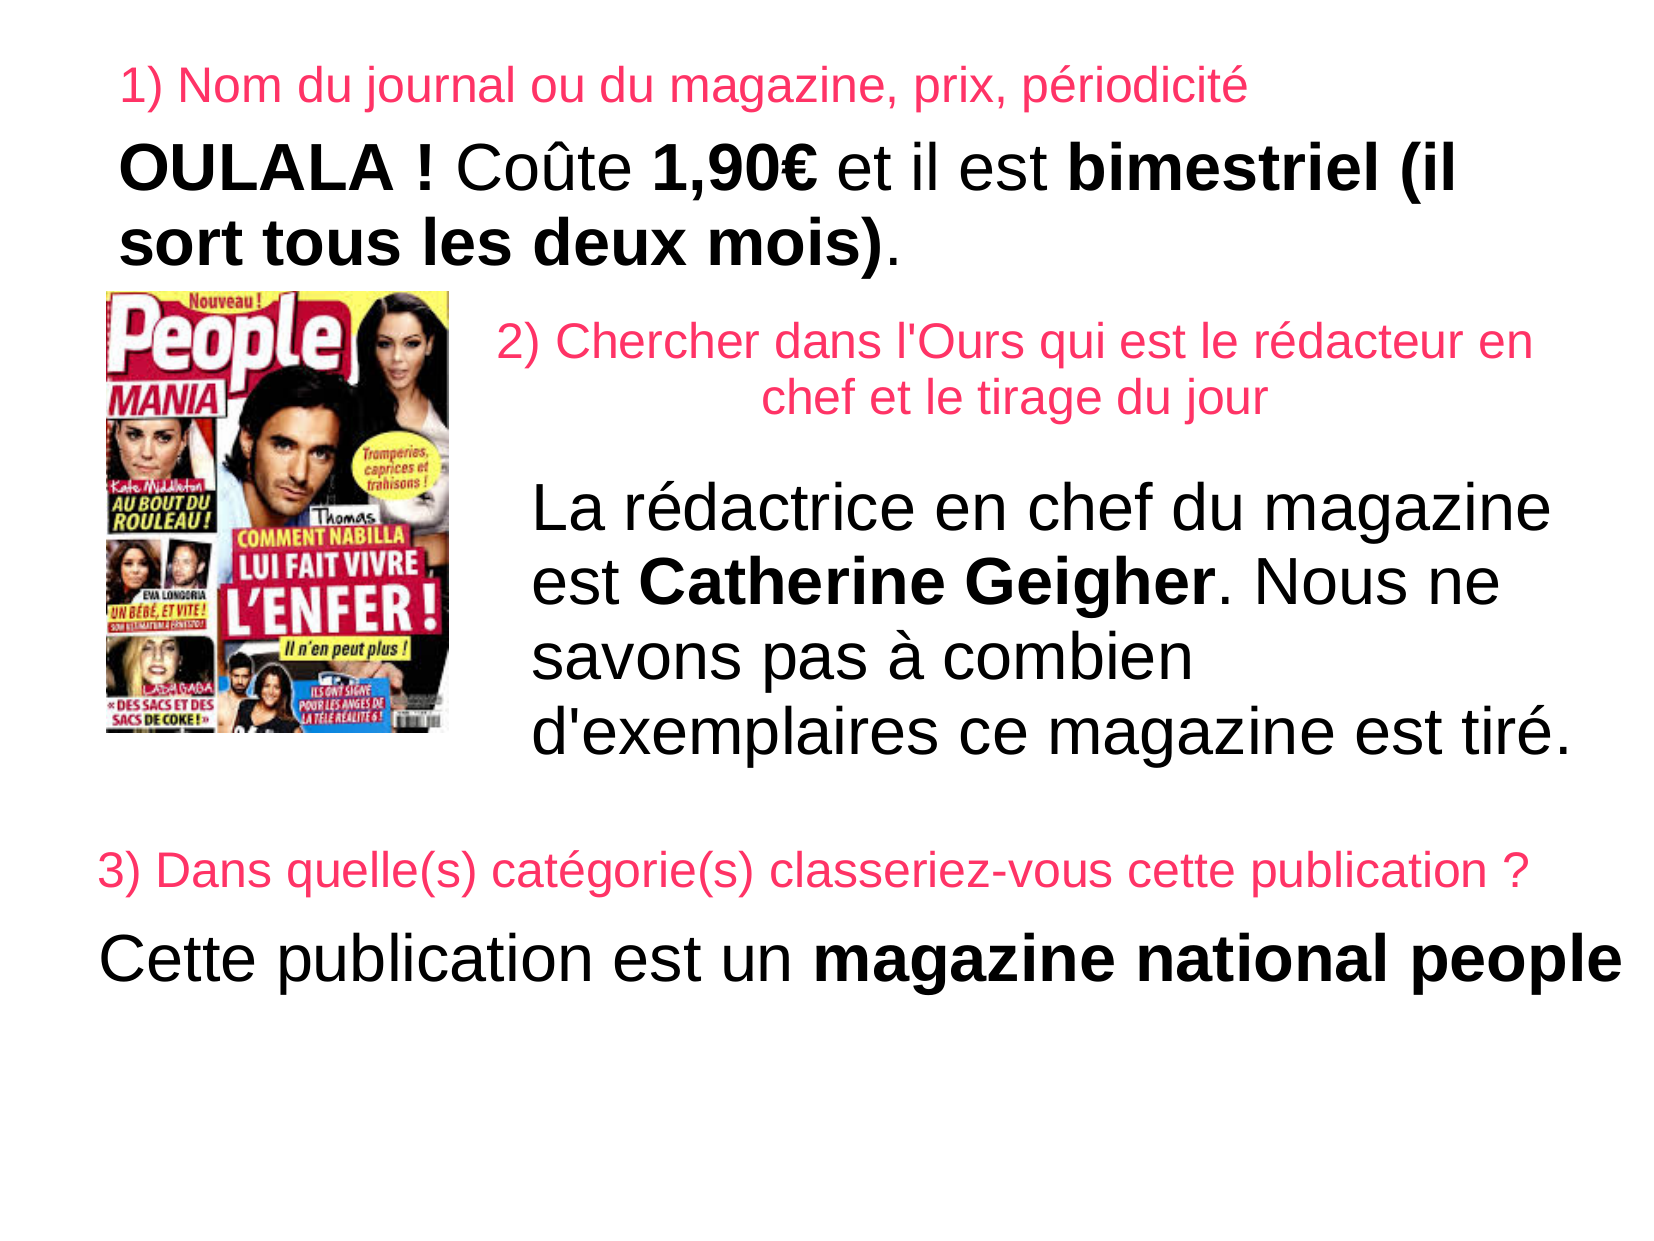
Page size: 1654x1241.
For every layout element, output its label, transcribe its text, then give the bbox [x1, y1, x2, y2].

text_box 3) Dans quelle(s) catégorie(s) classeriez-vous cette publication ? [82, 841, 1546, 898]
title 1) Nom du journal ou du magazine, prix, périodicité [0, 0, 1430, 189]
title 2) Chercher dans l'Ours qui est le rédacteur en chef et le tirage du jour [496, 265, 1536, 469]
picture [106, 291, 449, 733]
list OULALA ! Coûte 1,90€ et il est bimestriel (il sort tous les deux mois). [47, 129, 1536, 377]
text_box Cette publication est un magazine national people [27, 921, 1654, 1011]
text_box La rédactrice en chef du magazine est Catherine Geigher. Nous ne savons pas à combien d'exemplaires ce magazine est tiré. [460, 469, 1619, 709]
